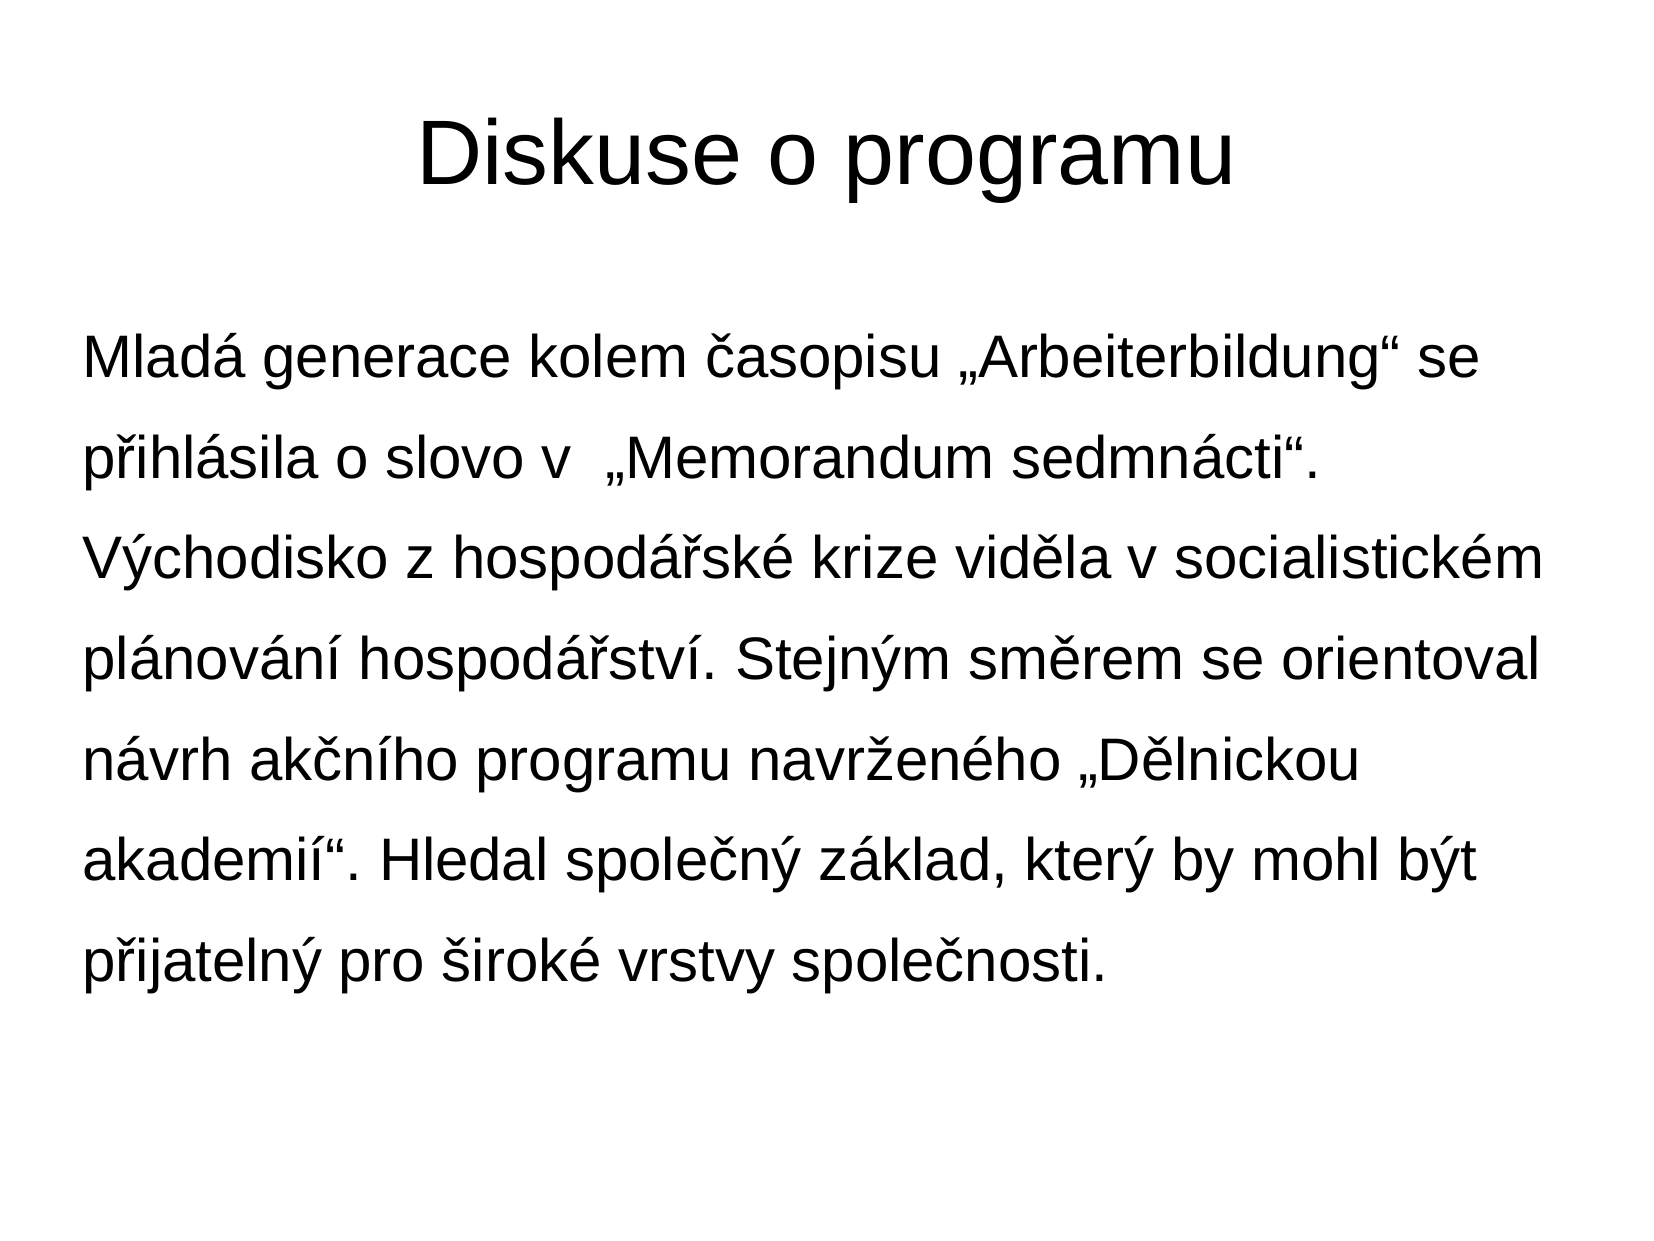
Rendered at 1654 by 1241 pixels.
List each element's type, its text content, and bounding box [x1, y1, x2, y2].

list Mladá generace kolem časopisu „Arbeiterbildung“ se přihlásila o slovo v „Memorandum sedmnácti“. Východisko z hospodářské krize viděla v socialistickém plánování hospodářství. Stejným směrem se orientoval návrh akčního programu navrženého „Dělnickou akademií“. Hledal společný základ, který by mohl být přijatelný pro široké vrstvy společnosti. [82, 290, 1571, 1010]
title Diskuse o programu [82, 49, 1571, 257]
